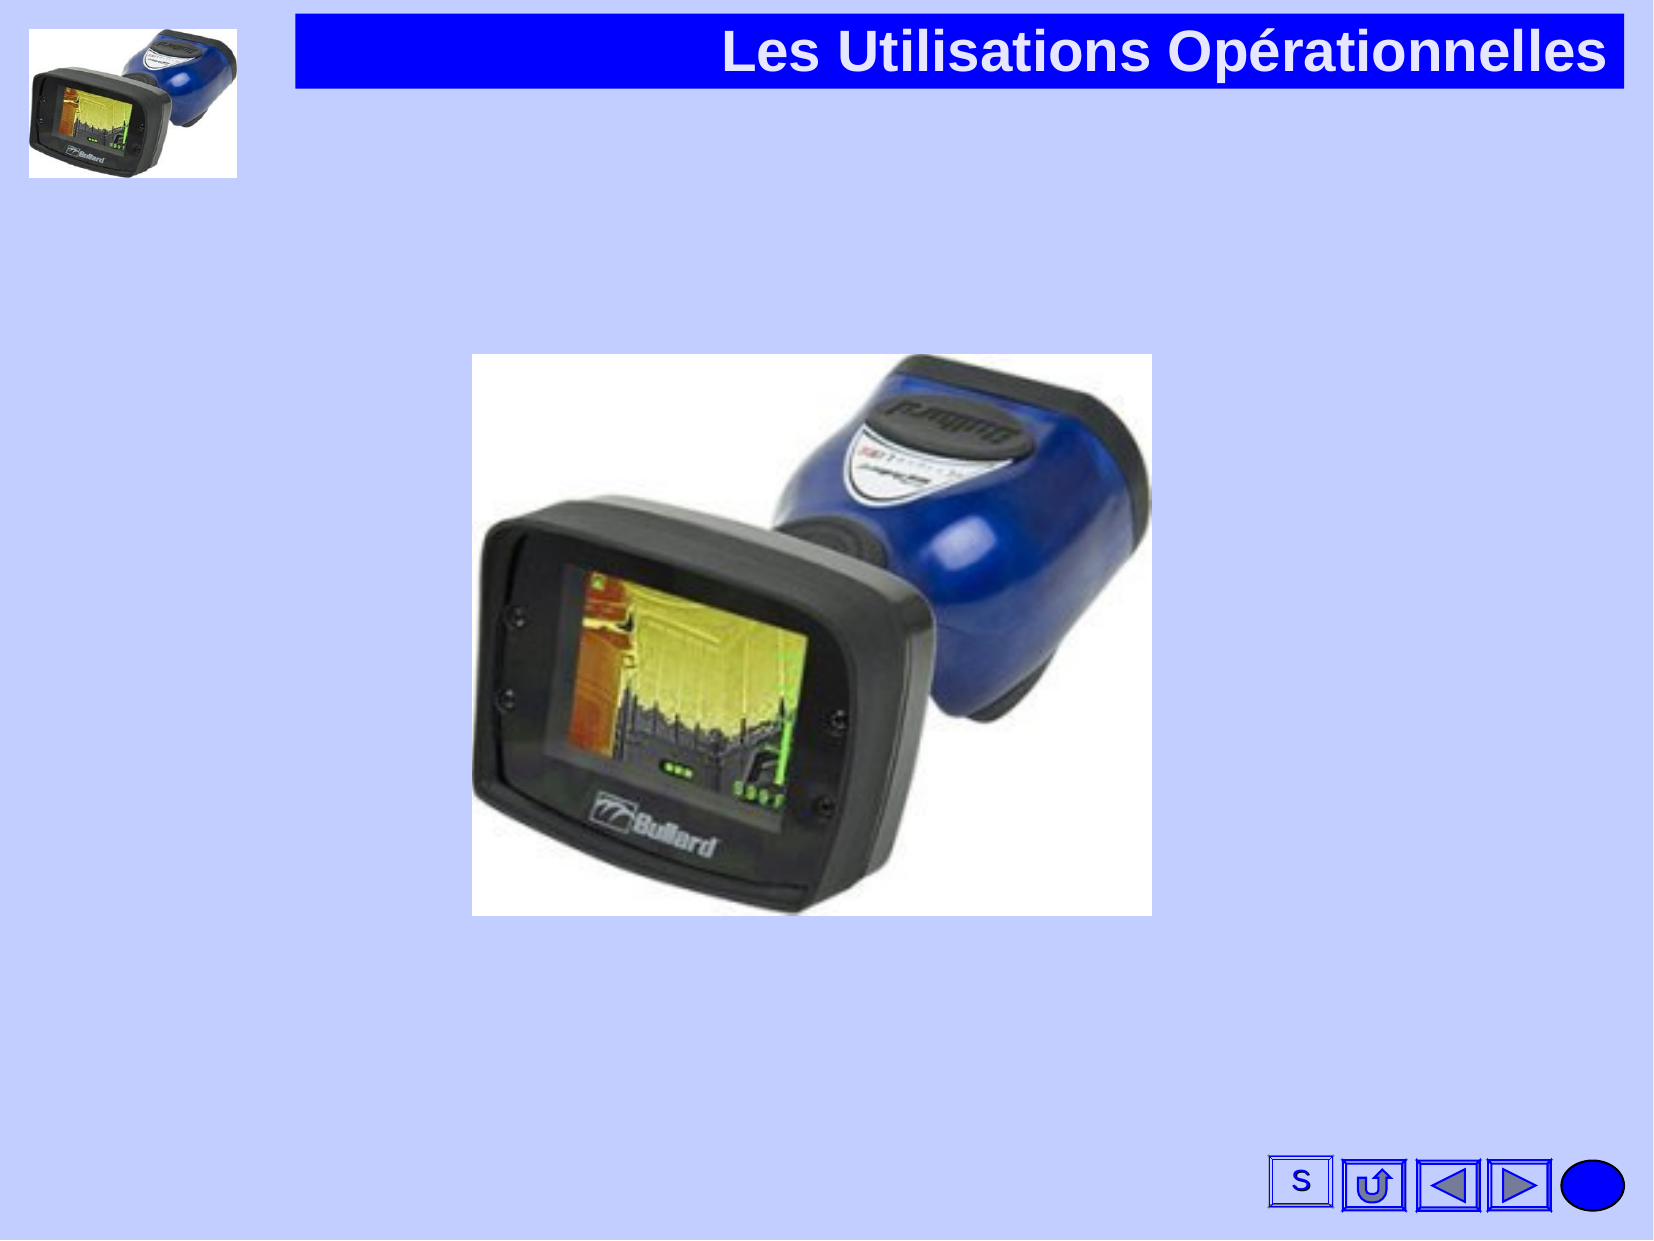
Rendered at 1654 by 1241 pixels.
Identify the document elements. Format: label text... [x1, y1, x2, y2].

text_box Les Utilisations Opérationnelles [295, 13, 1625, 89]
text_box [1561, 1160, 1625, 1211]
picture [472, 354, 1152, 916]
picture [29, 29, 237, 178]
